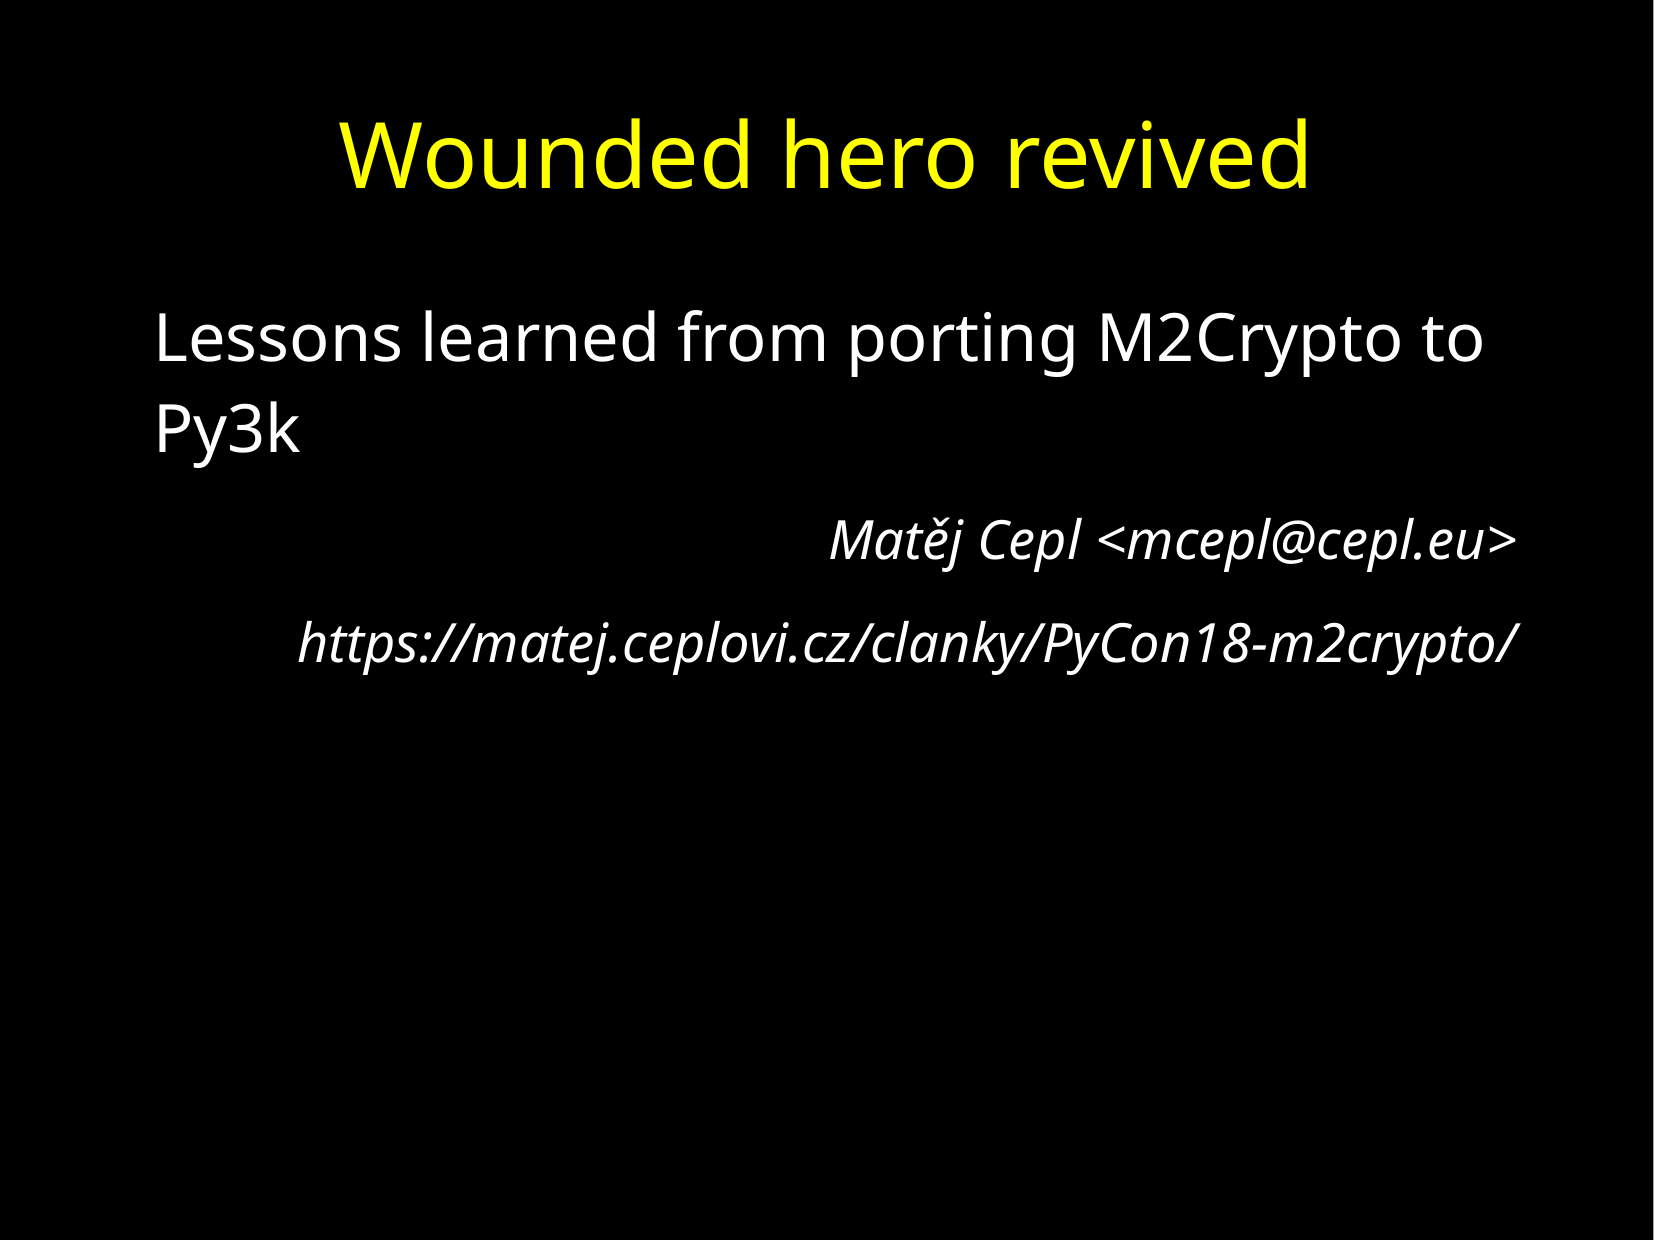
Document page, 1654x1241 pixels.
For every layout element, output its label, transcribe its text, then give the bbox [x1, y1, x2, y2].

title Wounded hero revived [82, 49, 1571, 257]
list Lessons learned from porting M2Crypto to Py3k Matěj Cepl <mcepl@cepl.eu> https://matej.ceplovi.cz/clanky/PyCon18-m2crypto/ [82, 290, 1571, 1109]
